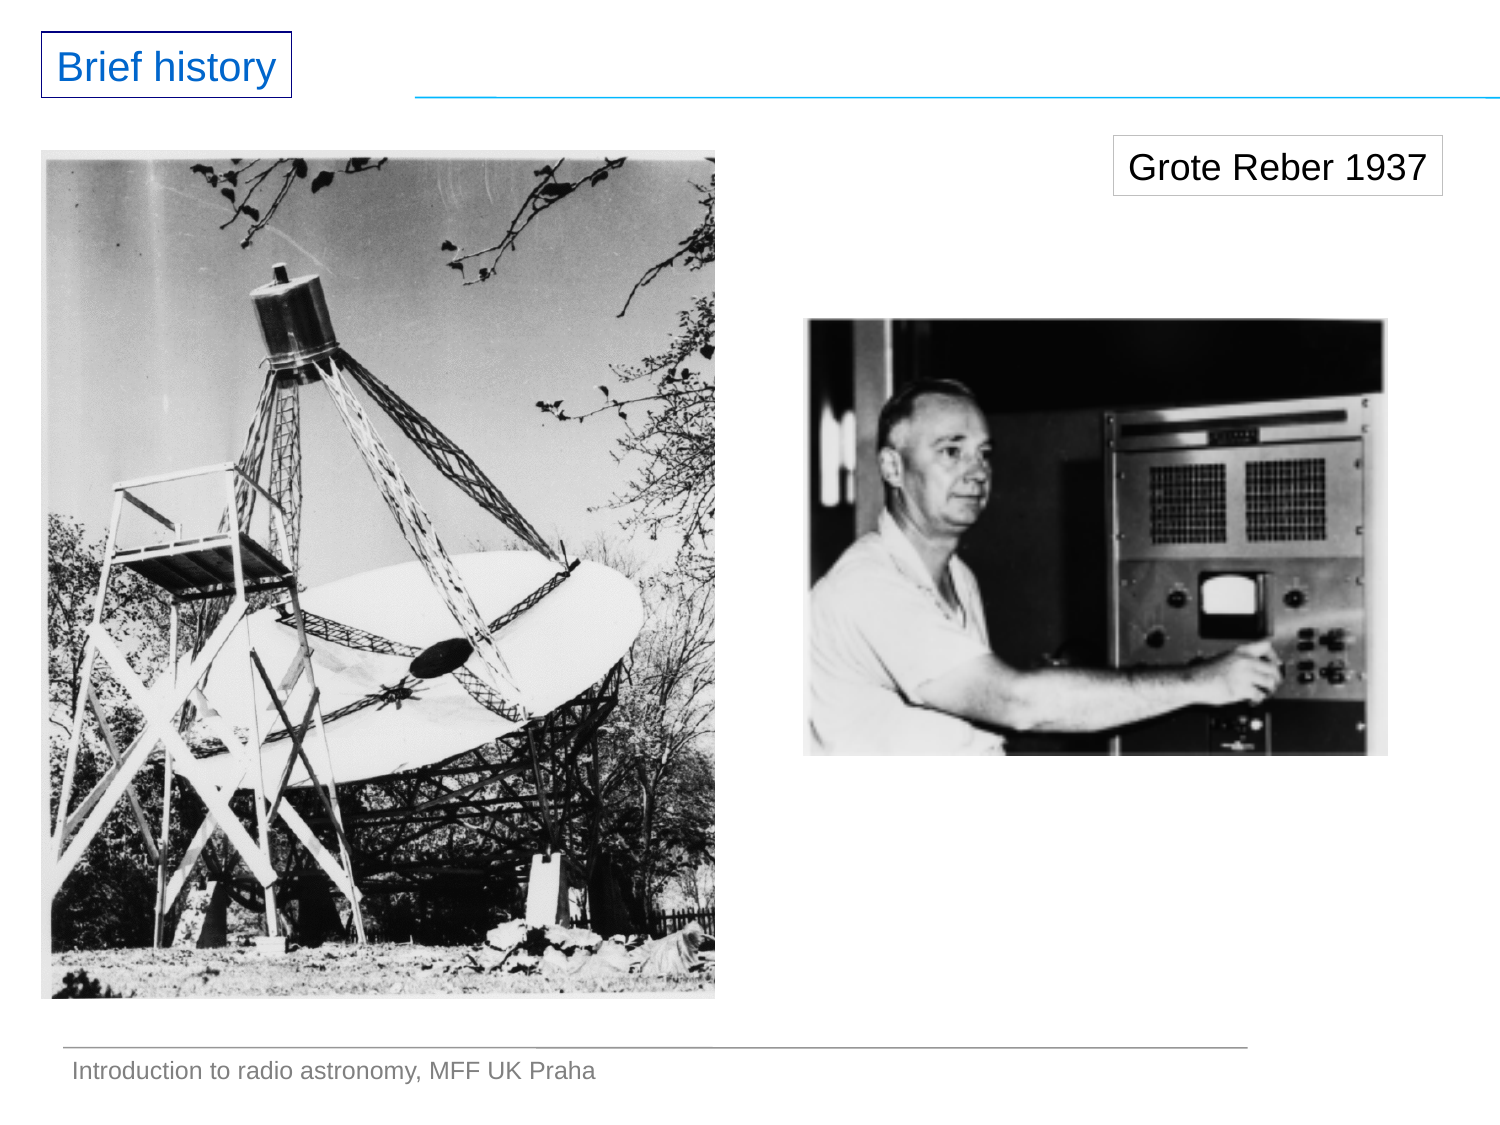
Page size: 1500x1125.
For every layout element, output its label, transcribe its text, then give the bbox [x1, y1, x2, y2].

picture [41, 150, 715, 999]
picture [803, 318, 1388, 756]
text_box Brief history [41, 32, 292, 98]
text_box Grote Reber 1937 [1113, 135, 1443, 196]
